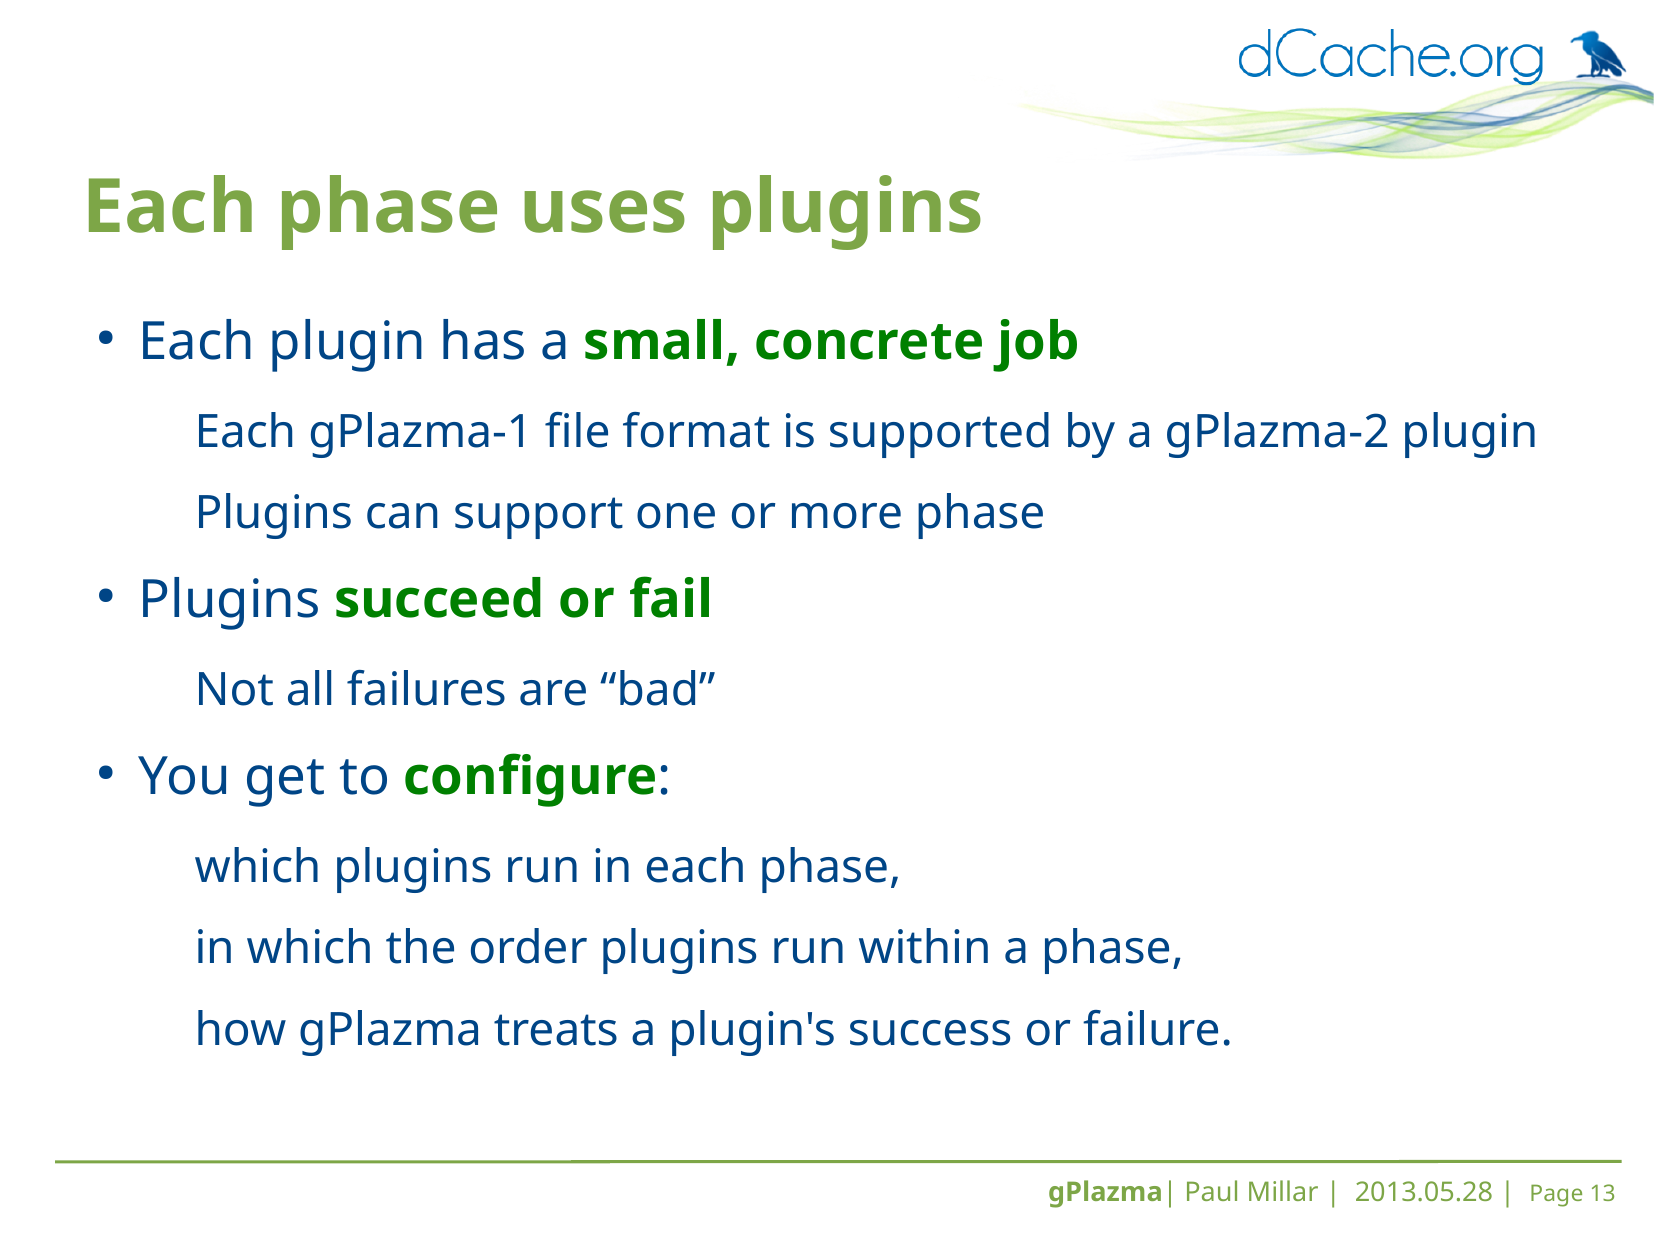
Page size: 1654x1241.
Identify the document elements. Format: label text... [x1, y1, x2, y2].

picture [956, 16, 1654, 169]
title Each phase uses plugins [82, 155, 1605, 252]
list Each plugin has a small, concrete job Each gPlazma-1 file format is supported by a gPlazma-2 plugin Plugins can support one or more phase Plugins succeed or fail Not all failures are “bad” You get to configure: which plugins run in each phase, in which the order plugins run within a phase, how gPlazma treats a plugin's success or failure. [82, 302, 1571, 1110]
